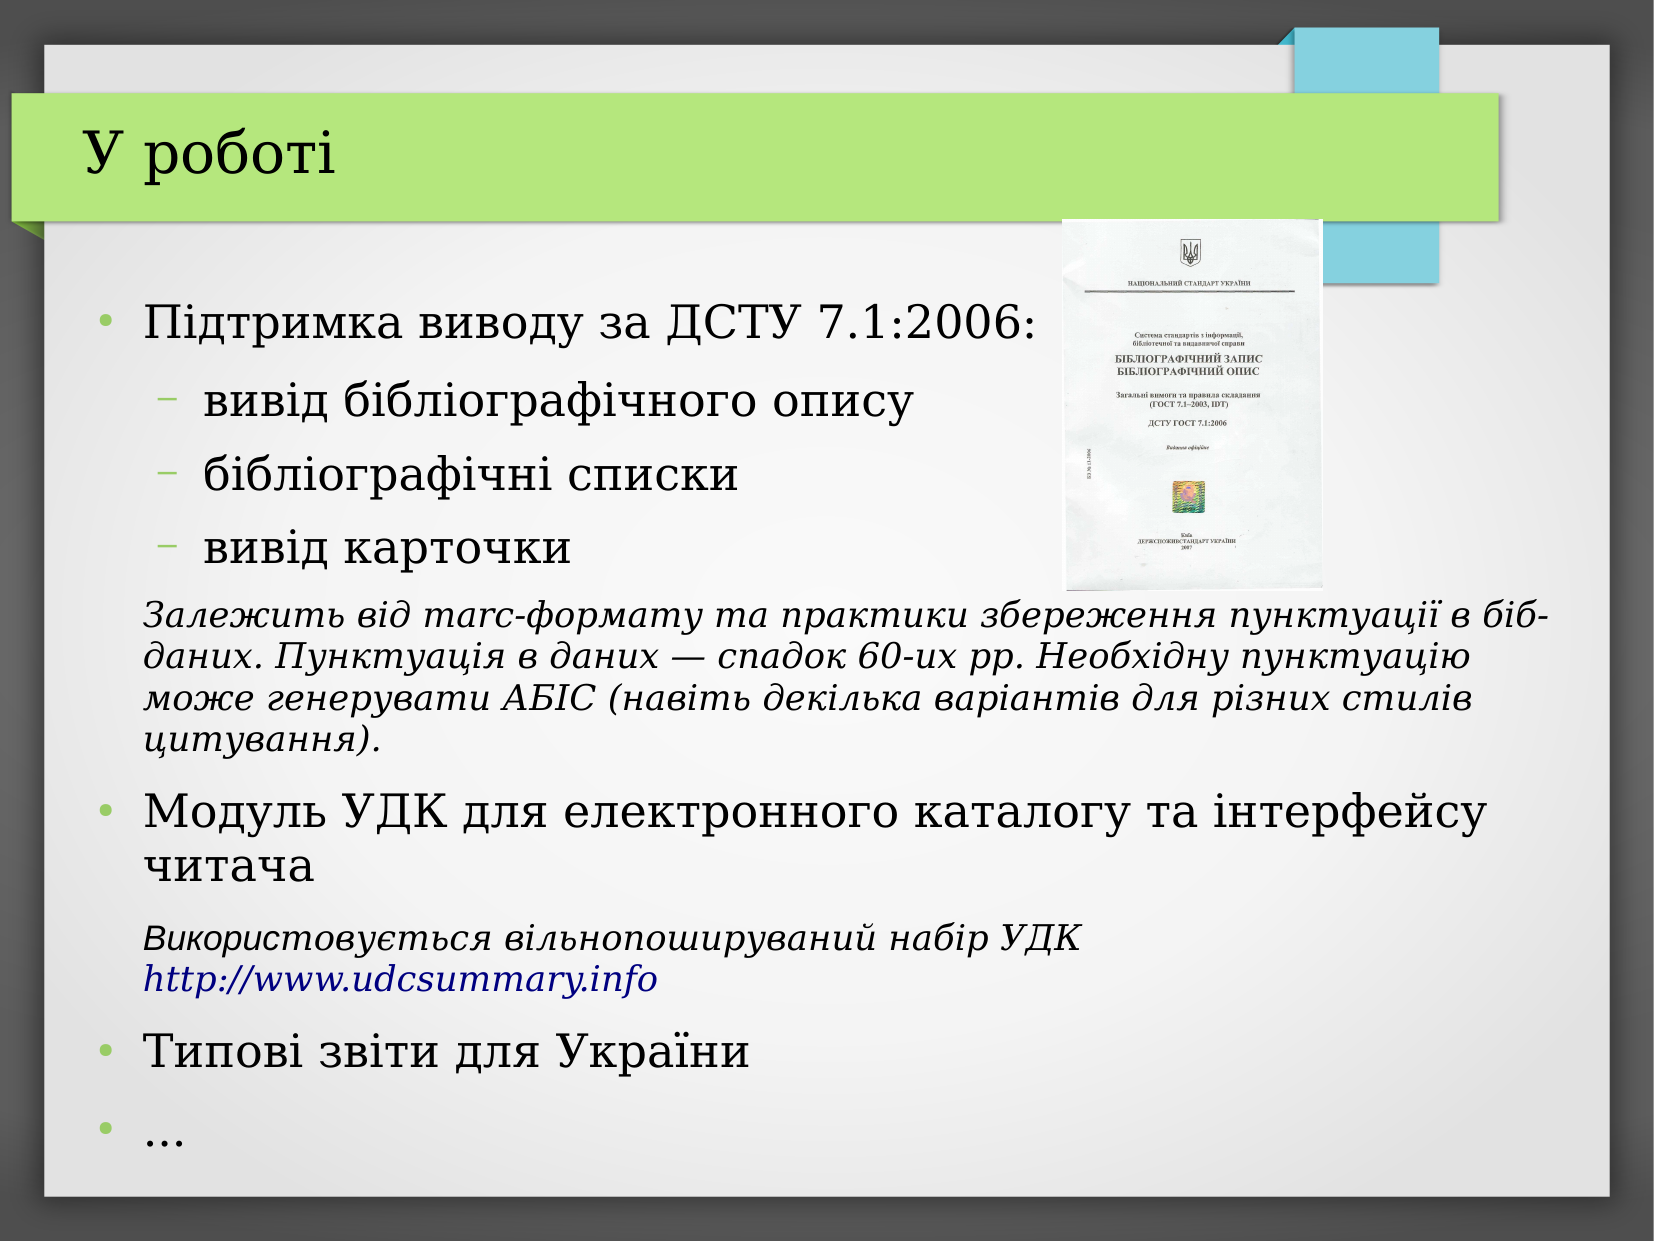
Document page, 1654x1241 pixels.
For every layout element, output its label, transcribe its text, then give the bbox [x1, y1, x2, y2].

title У роботі [82, 94, 1264, 213]
picture [0, 0, 1654, 1241]
list Підтримка виводу за ДСТУ 7.1:2006: вивід бібліографічного опису бібліографічні списки вивід карточки Залежить від marc-формату та практики збереження пунктуації в біб-даних. Пунктуація в даних — спадок 60-их рр. Необхідну пунктуацію може генерувати АБІС (навіть декілька варіантів для різних стилів цитування). Модуль УДК для електронного каталогу та інтерфейсу читача Використовується вільнопошируваний набір УДК http://www.udcsummary.info Типові звіти для України ... [82, 295, 1571, 1170]
